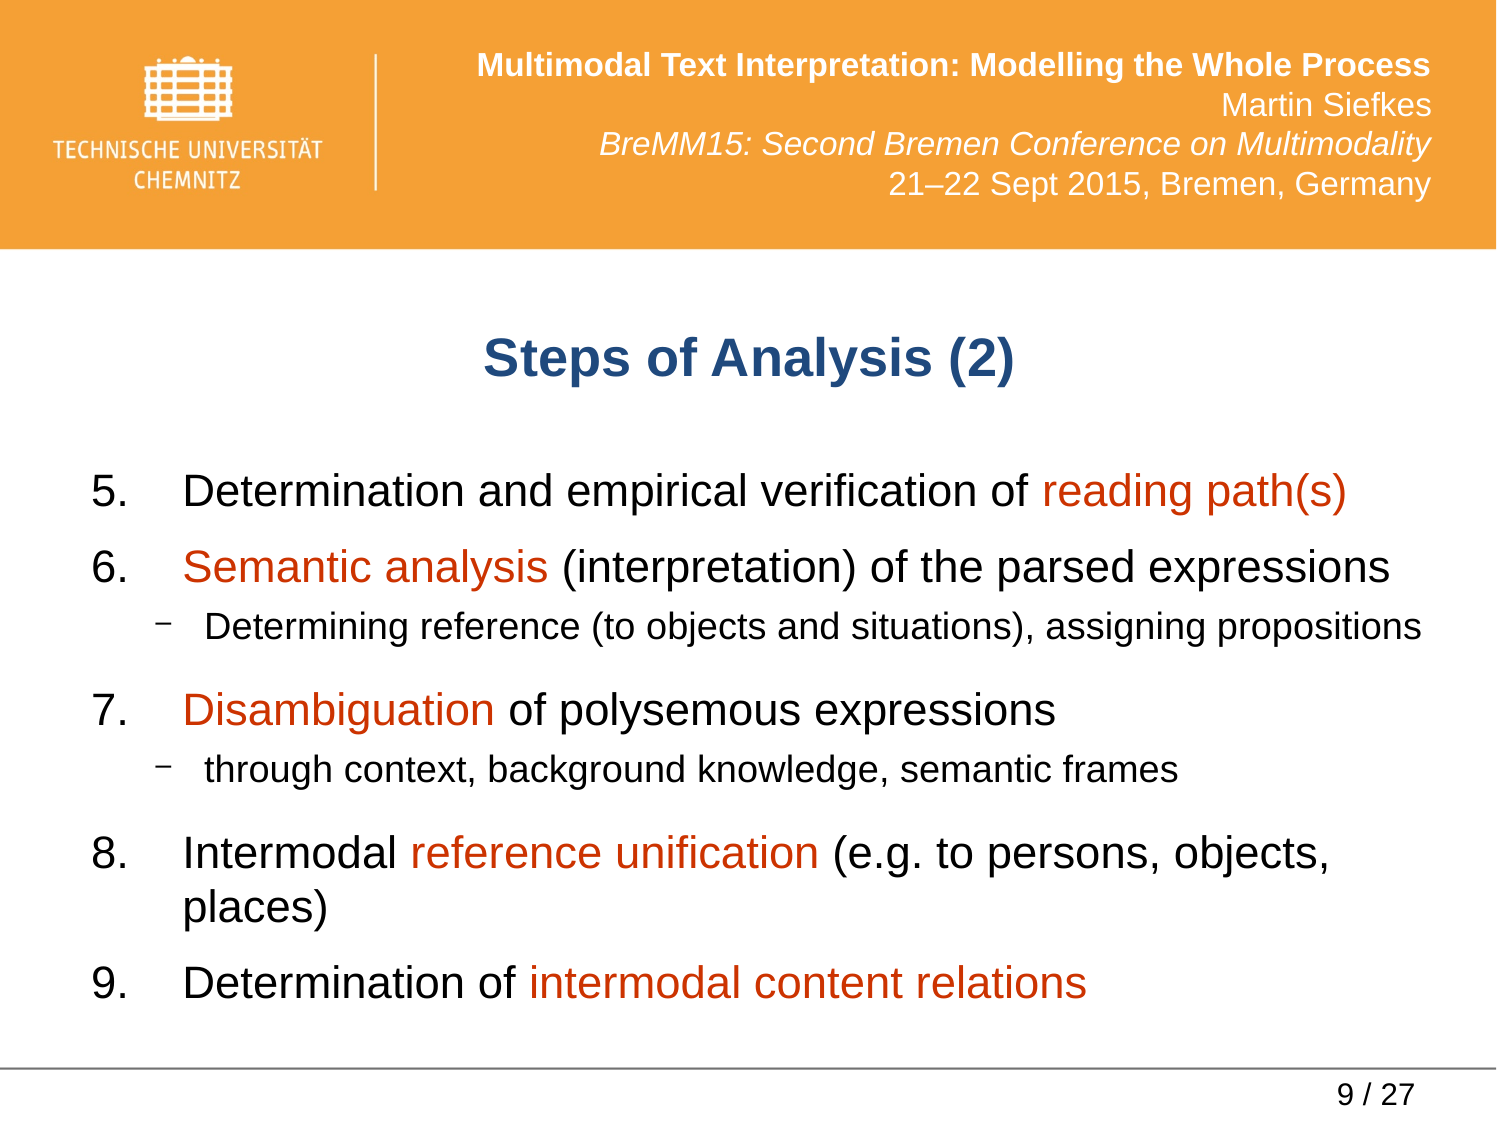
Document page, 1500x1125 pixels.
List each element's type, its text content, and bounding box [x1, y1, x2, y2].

picture [0, 0, 1497, 1125]
text_box <Foliennummer> / 27 [1162, 1069, 1500, 1120]
text_box Steps of Analysis (2) [59, 314, 1441, 449]
list Determination and empirical verification of reading path(s) Semantic analysis (interpretation) of the parsed expressions Determining reference (to objects and situations), assigning propositions Disambiguation of polysemous expressions through context, background knowledge, semantic frames Intermodal reference unification (e.g. to persons, objects, places) Determination of intermodal content relations [75, 460, 1426, 1052]
list [419, 45, 774, 197]
